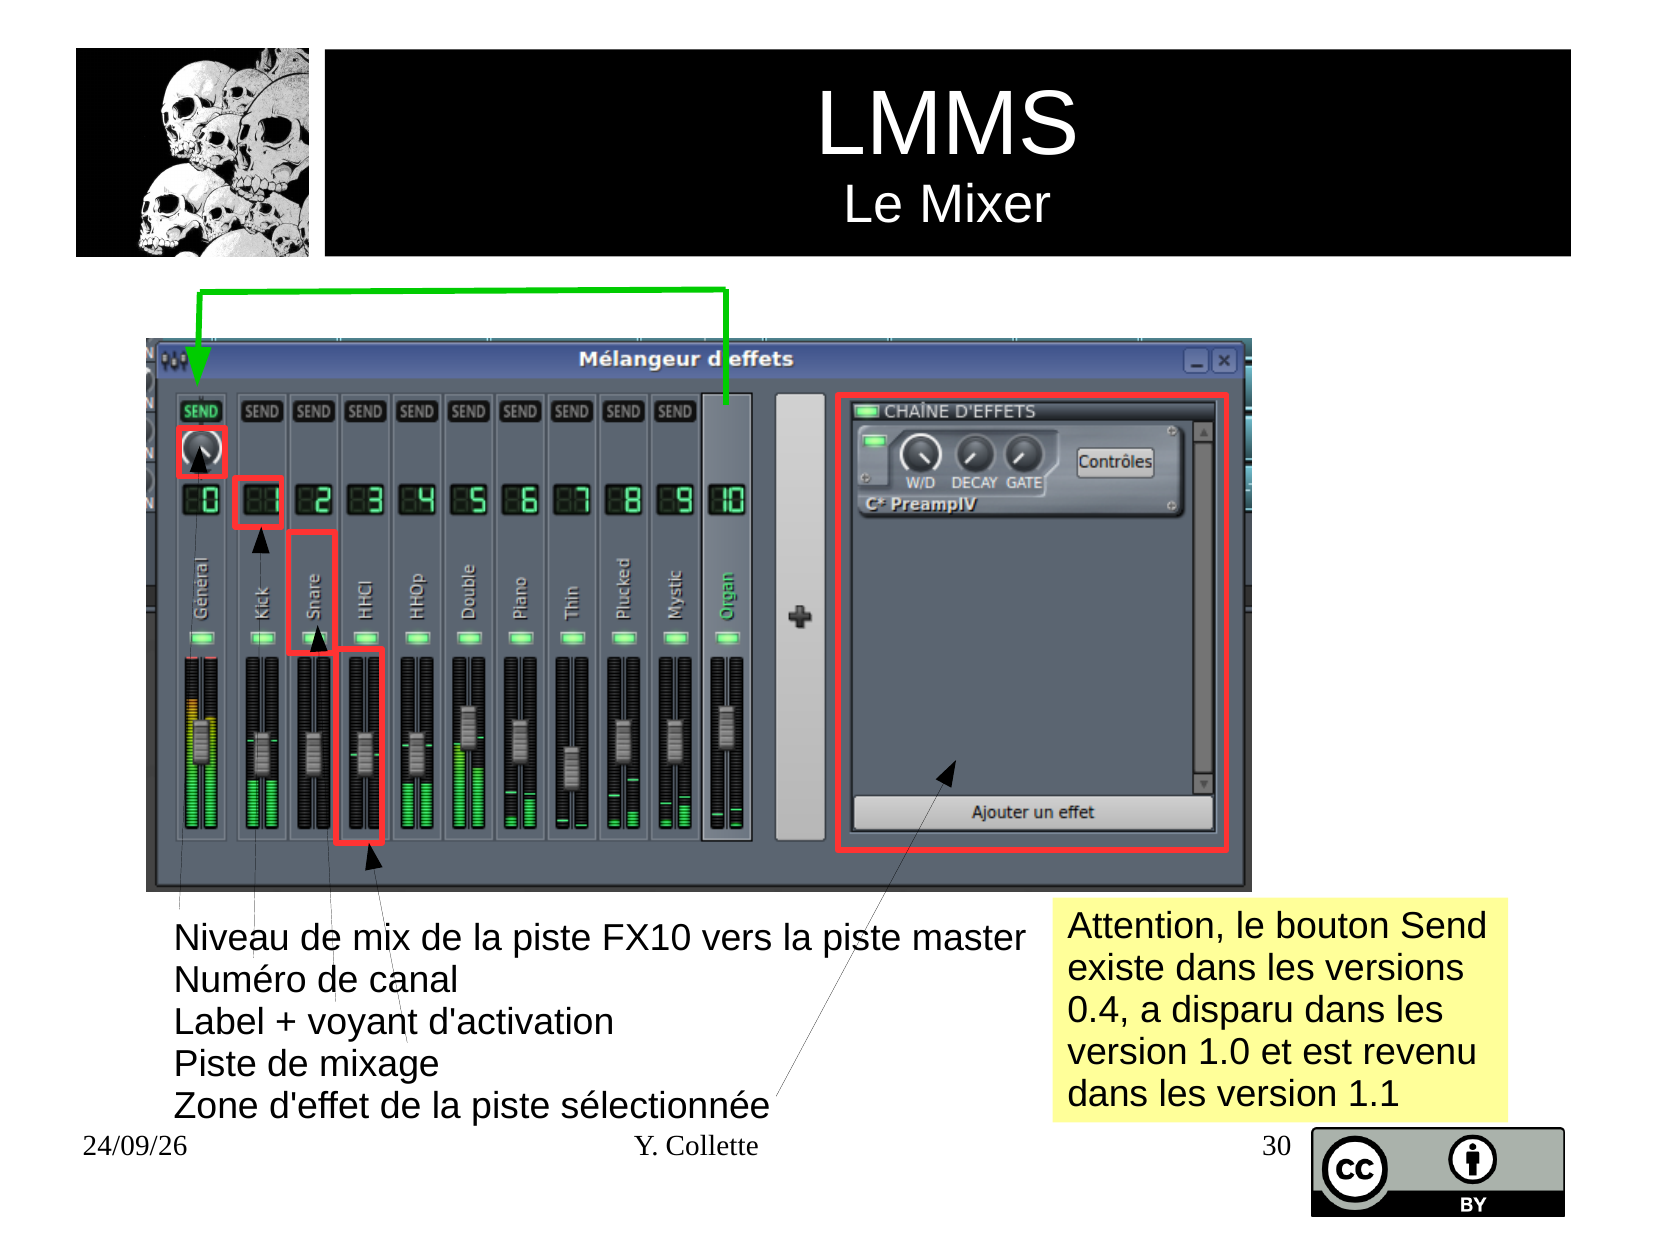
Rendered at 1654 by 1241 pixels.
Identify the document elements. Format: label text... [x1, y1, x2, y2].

picture [76, 48, 309, 257]
picture [182, 431, 222, 474]
picture [238, 481, 279, 524]
title LMMS Le Mixer [324, 49, 1571, 257]
picture [1311, 1127, 1565, 1217]
picture [320, 656, 378, 892]
picture [291, 535, 332, 650]
picture [339, 652, 379, 840]
picture [841, 398, 1224, 847]
picture [146, 338, 1252, 892]
text_box Attention, le bouton Send existe dans les versions 0.4, a disparu dans les version 1.0 et est revenu dans les version 1.1 [1052, 897, 1509, 1123]
text_box Niveau de mix de la piste FX10 vers la piste master Numéro de canal Label + voyant d'activation Piste de mixage Zone d'effet de la piste sélectionnée [158, 909, 1112, 1135]
